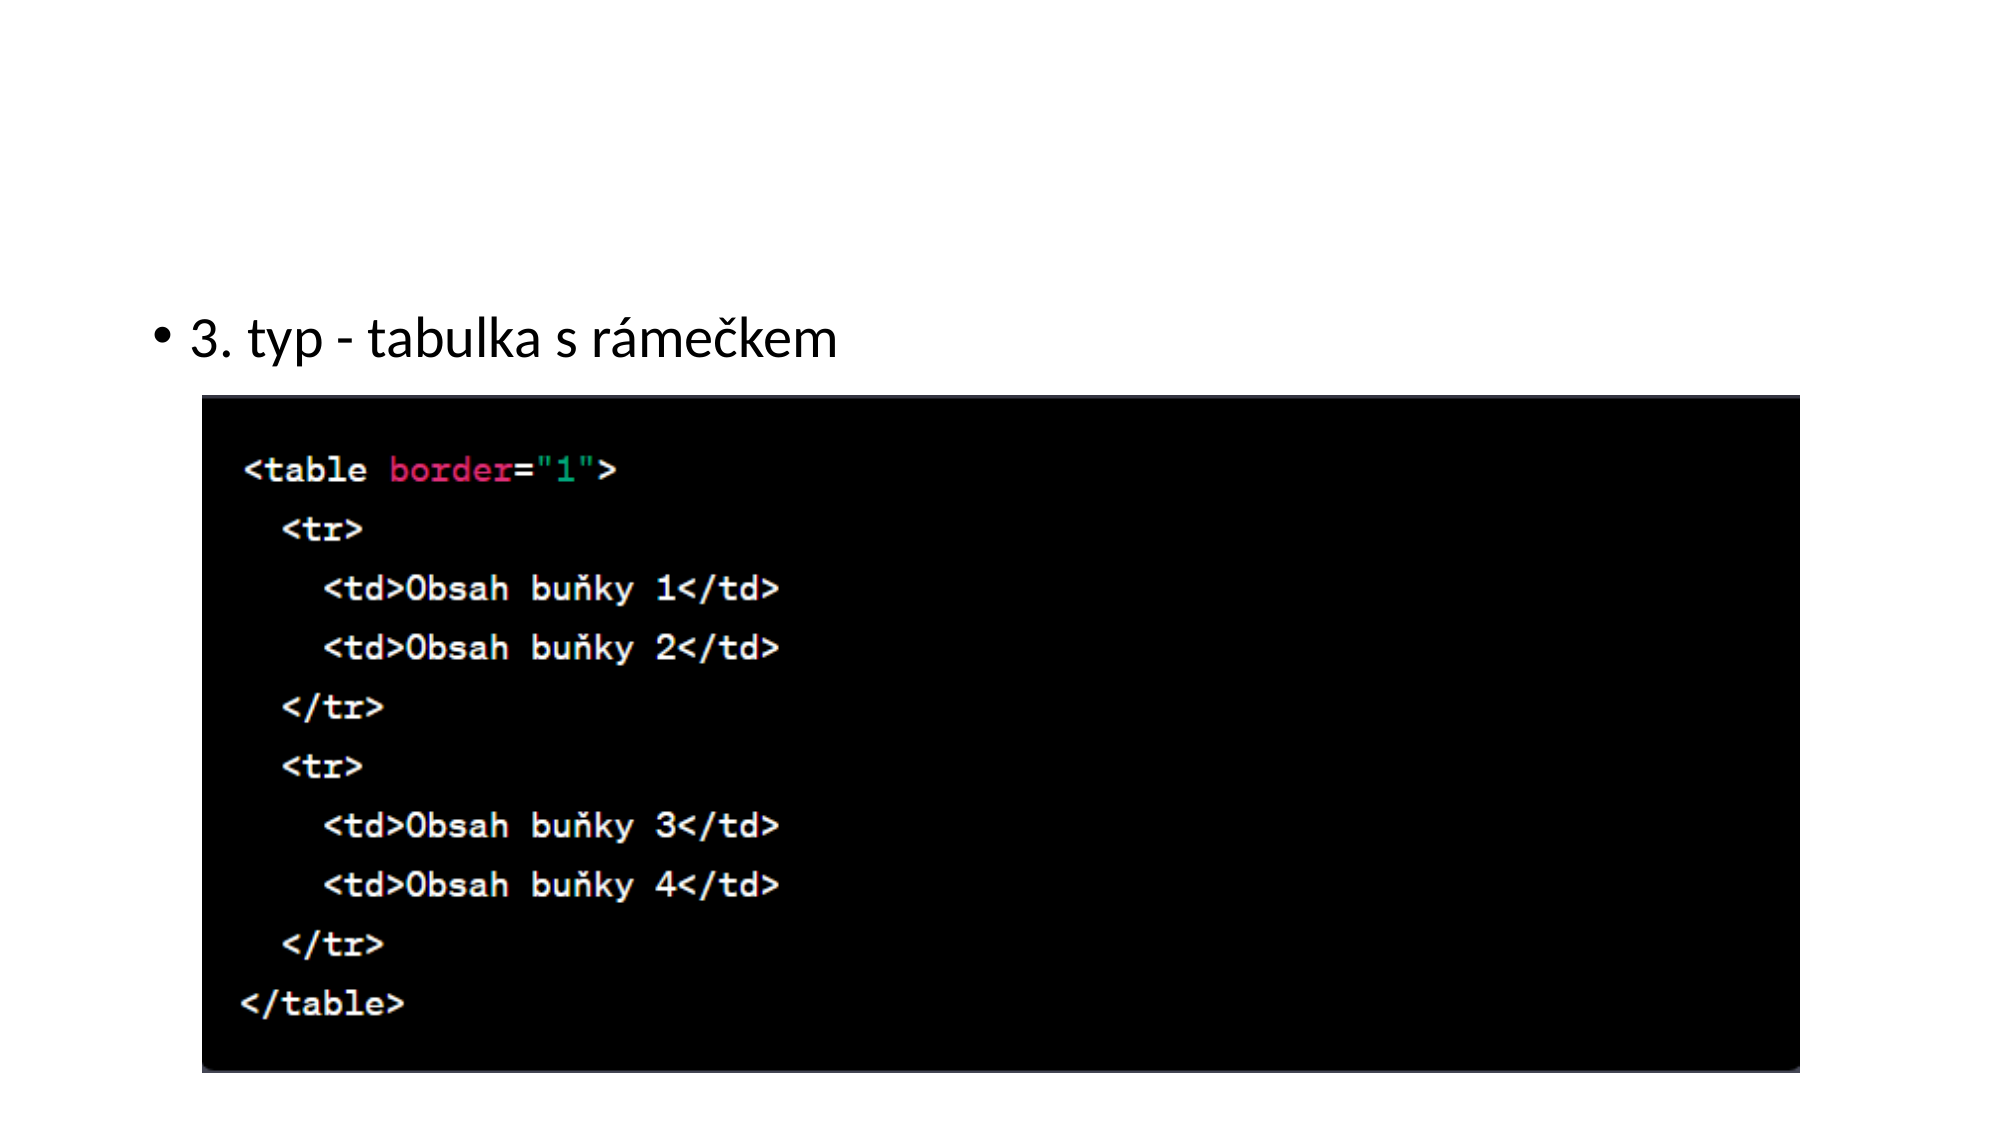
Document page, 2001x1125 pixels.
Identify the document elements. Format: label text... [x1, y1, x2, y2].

picture [202, 395, 1800, 1073]
list 3. typ - tabulka s rámečkem [137, 299, 1863, 1014]
